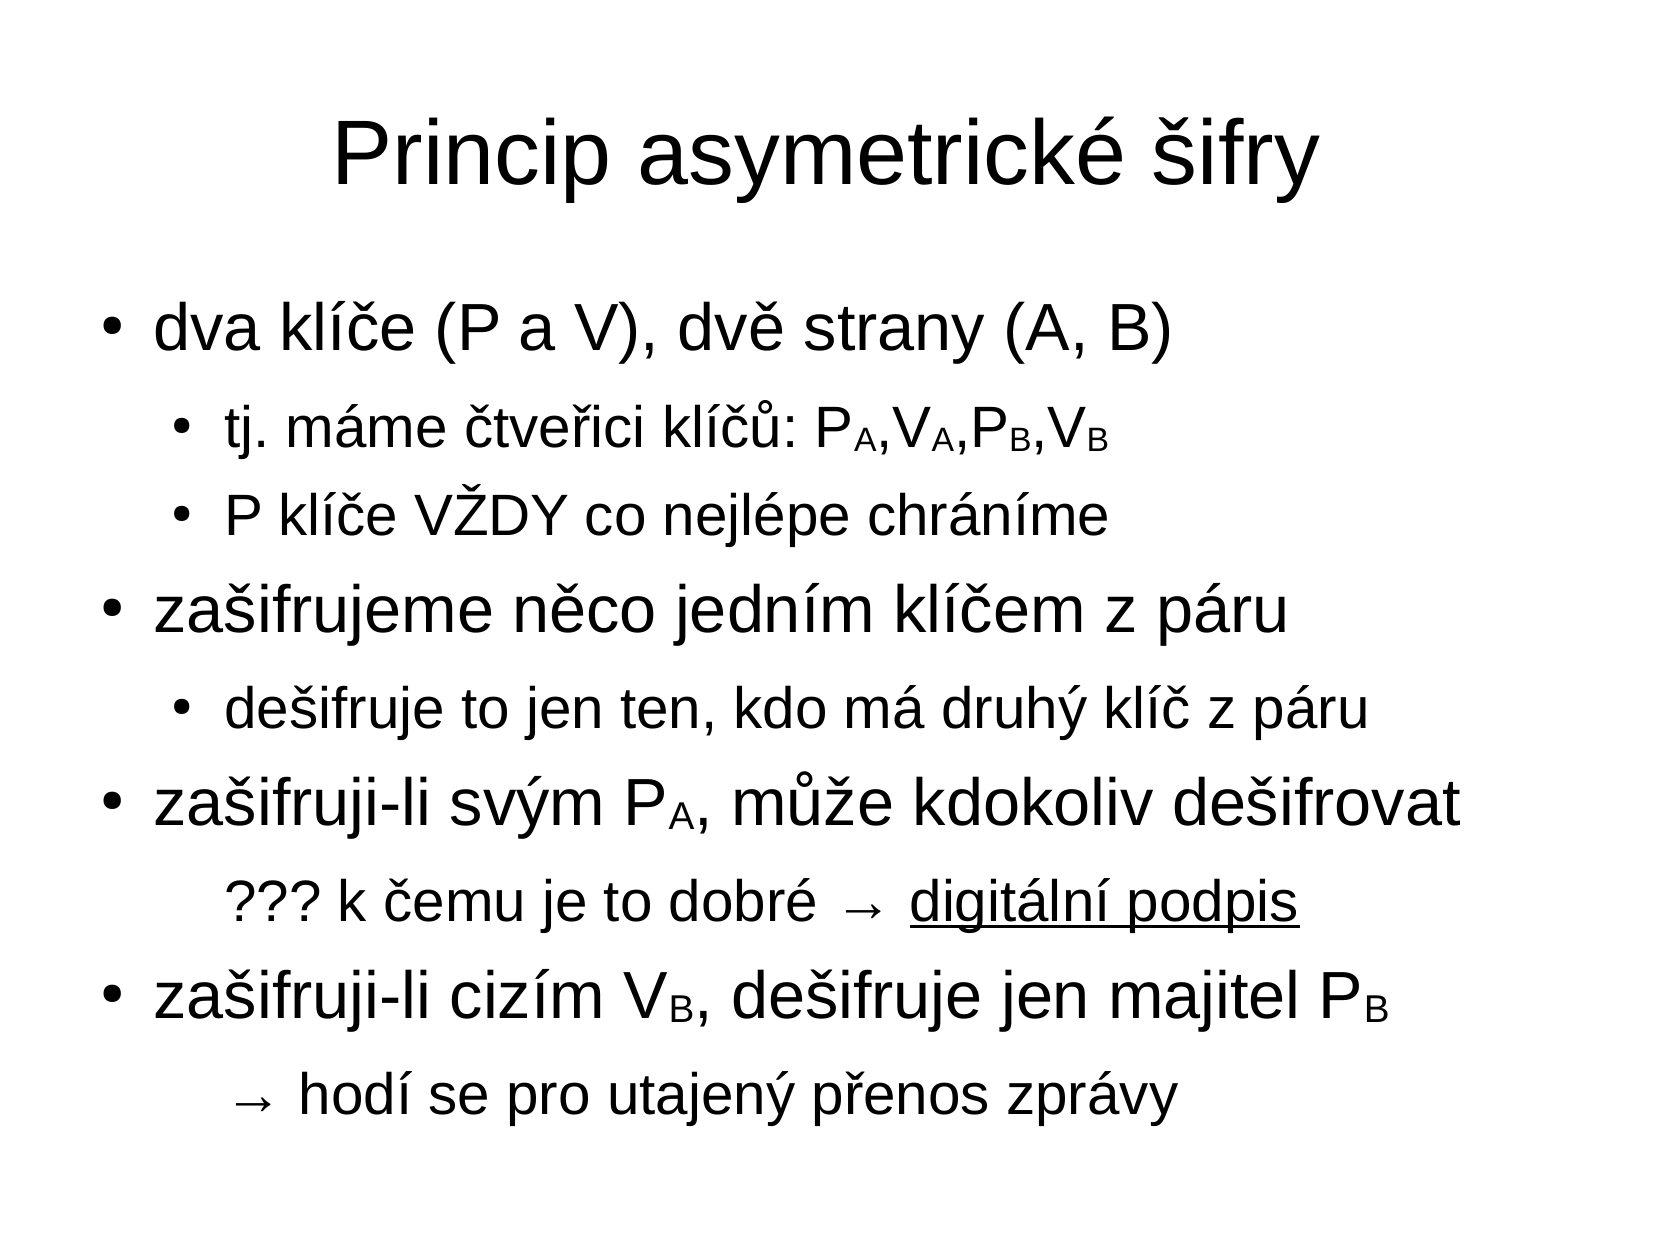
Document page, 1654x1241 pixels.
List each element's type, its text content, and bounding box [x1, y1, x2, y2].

title Princip asymetrické šifry [82, 56, 1571, 250]
list dva klíče (P a V), dvě strany (A, B) tj. máme čtveřici klíčů: PA,VA,PB,VB P klíče VŽDY co nejlépe chráníme zašifrujeme něco jedním klíčem z páru dešifruje to jen ten, kdo má druhý klíč z páru zašifruji-li svým PA, může kdokoliv dešifrovat ??? k čemu je to dobré → digitální podpis zašifruji-li cizím VB, dešifruje jen majitel PB → hodí se pro utajený přenos zprávy [82, 290, 1571, 1191]
